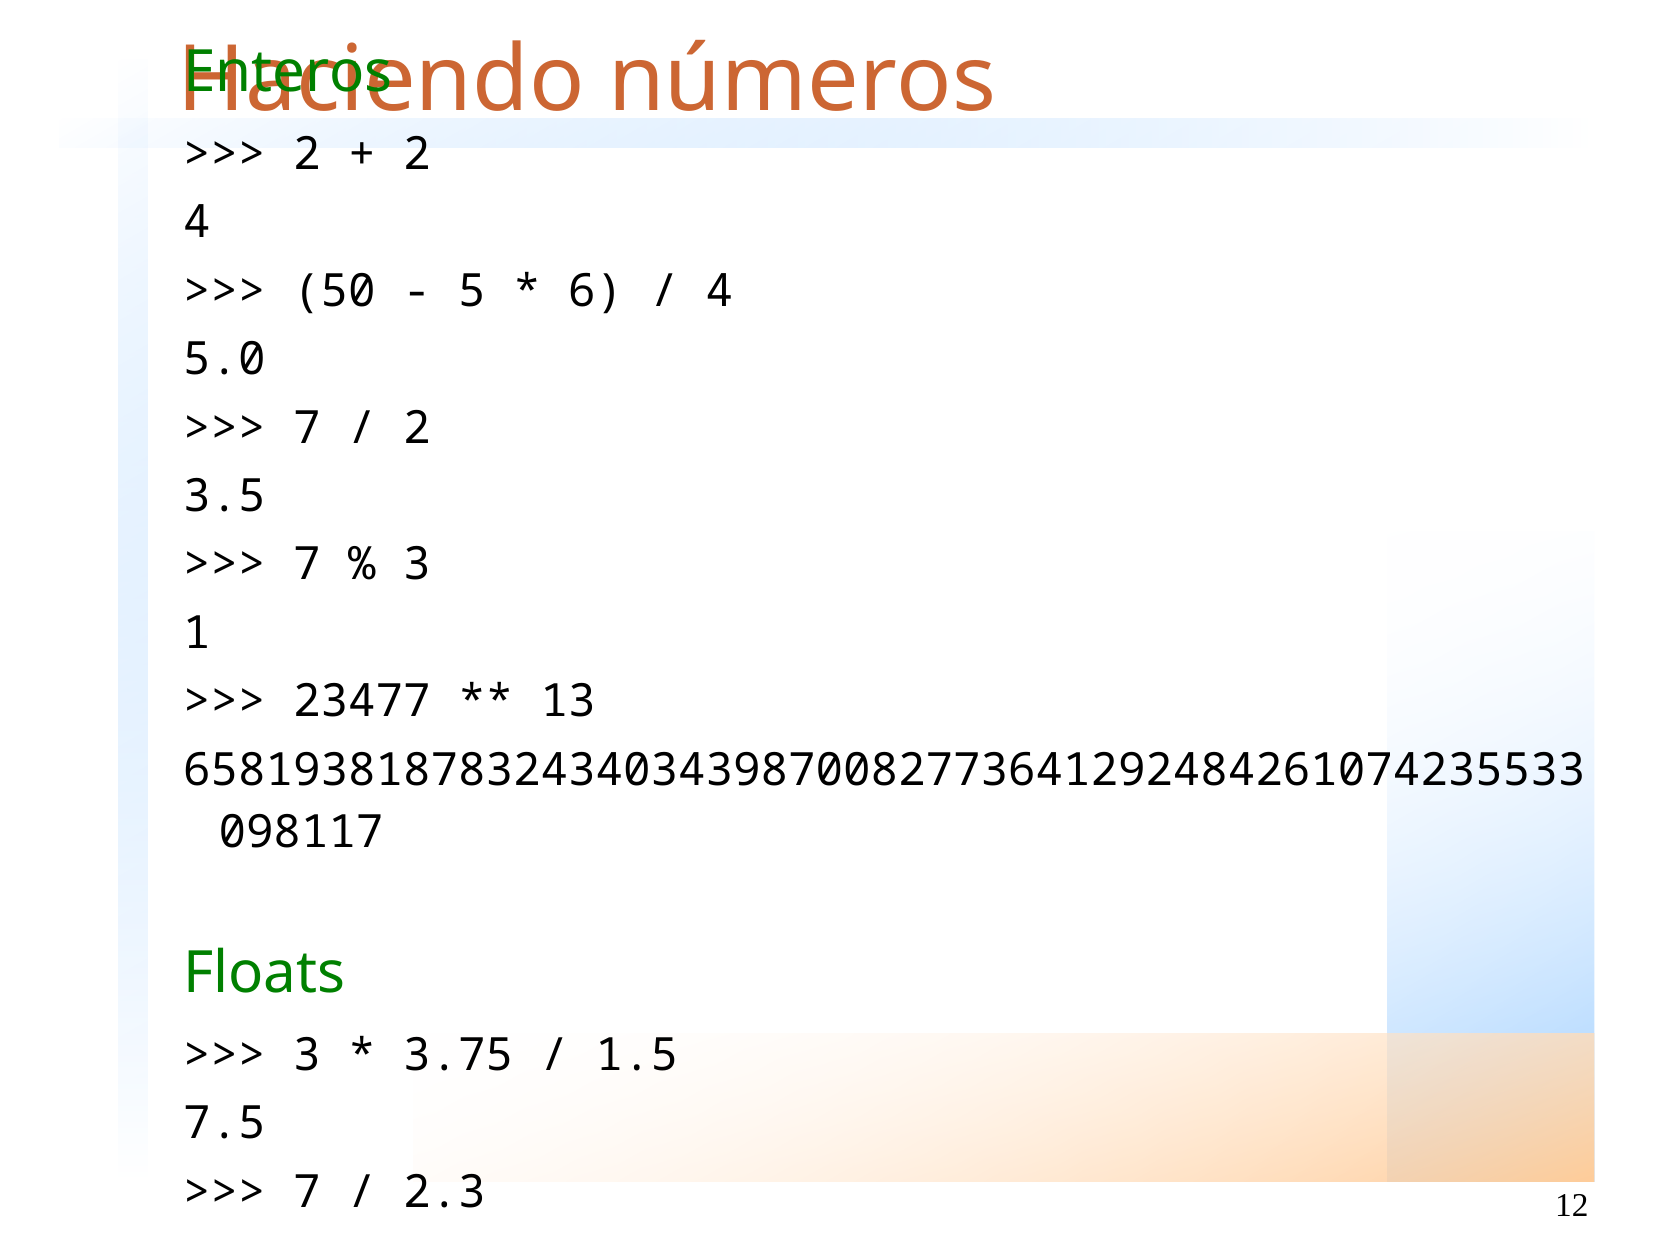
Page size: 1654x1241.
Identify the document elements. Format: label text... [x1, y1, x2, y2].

text_box Enteros >>> 2 + 2 4 >>> (50 - 5 * 6) / 4 5.0 >>> 7 / 2 3.5 >>> 7 % 3 1 >>> 23477 ** 13 658193818783243403439870082773641292484261074235533098117 Floats >>> 3 * 3.75 / 1.5 7.5 >>> 7 / 2.3 3.0434782608695654 [147, 147, 1595, 1171]
title Haciendo números [177, 0, 1595, 147]
